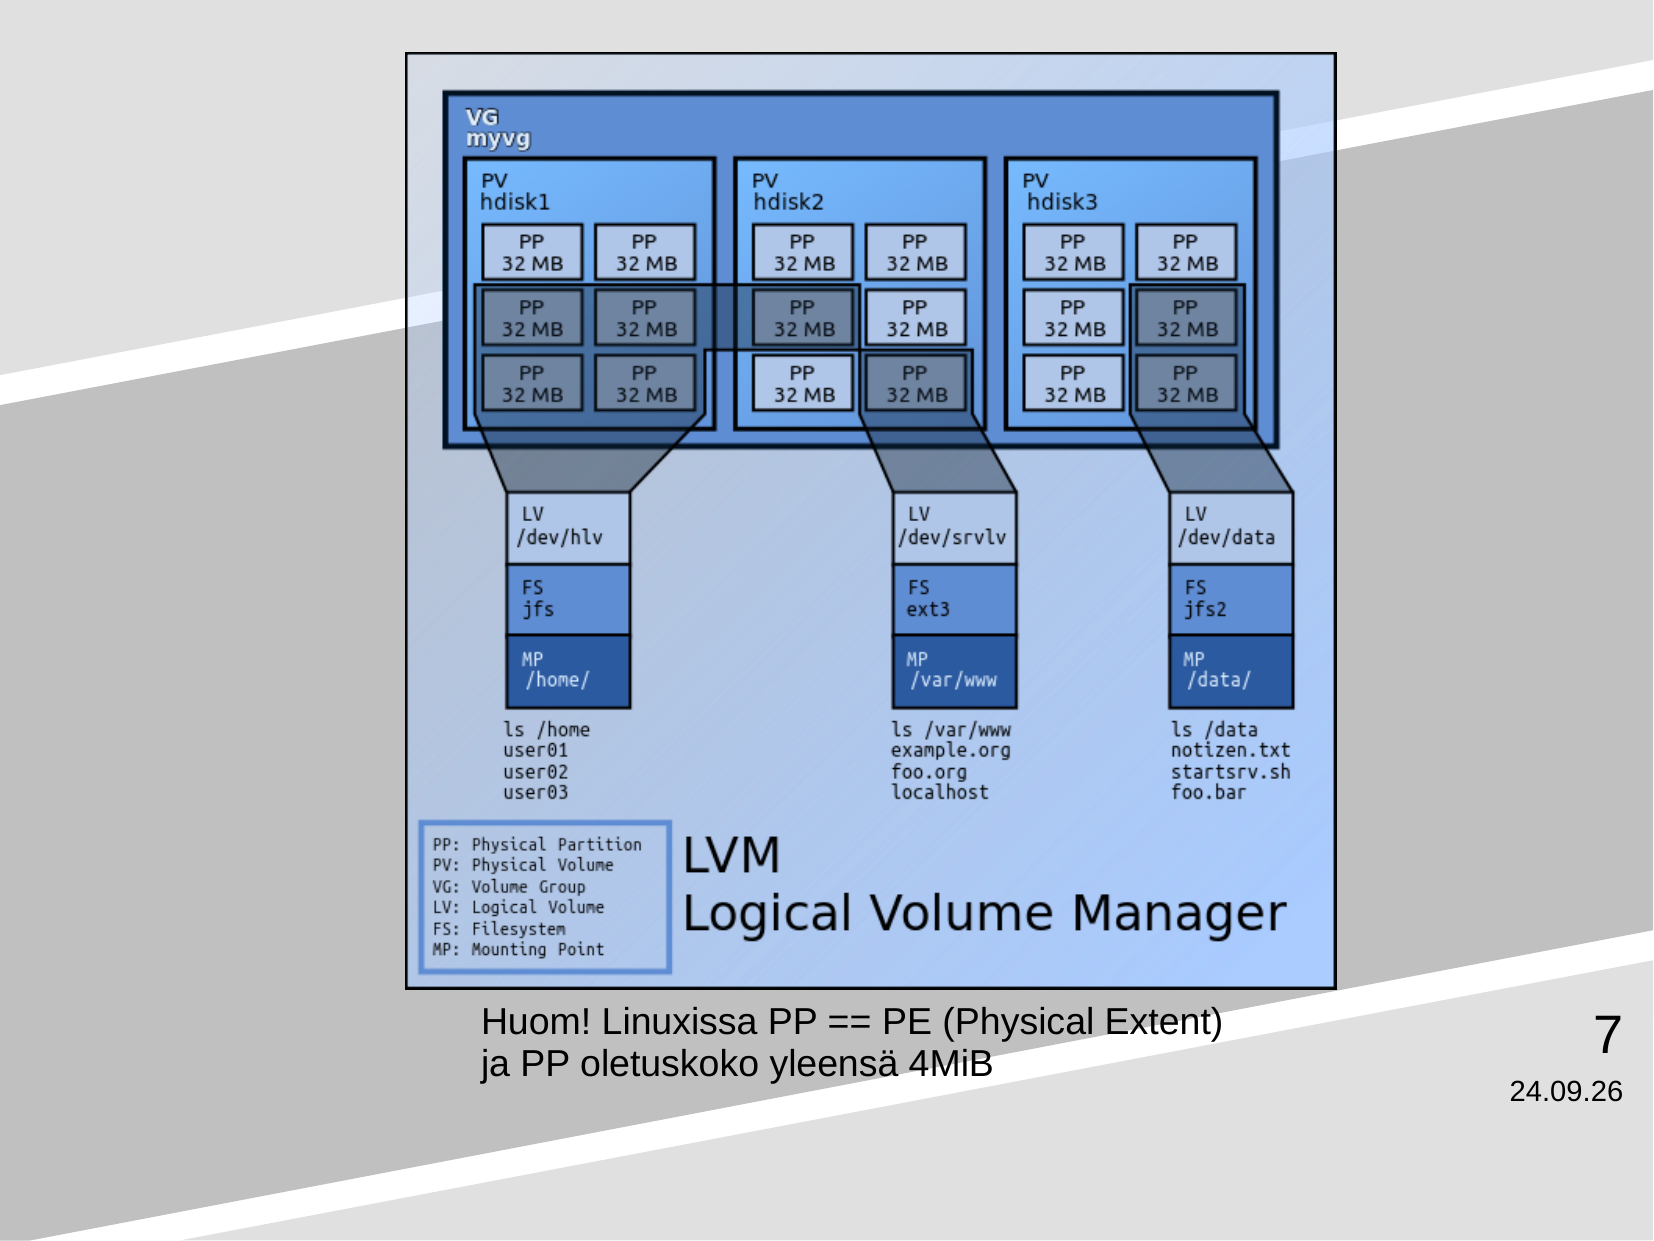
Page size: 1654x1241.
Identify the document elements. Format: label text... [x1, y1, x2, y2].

text_box Huom! Linuxissa PP == PE (Physical Extent) ja PP oletuskoko yleensä 4MiB [466, 993, 1337, 1092]
picture [405, 52, 1337, 991]
